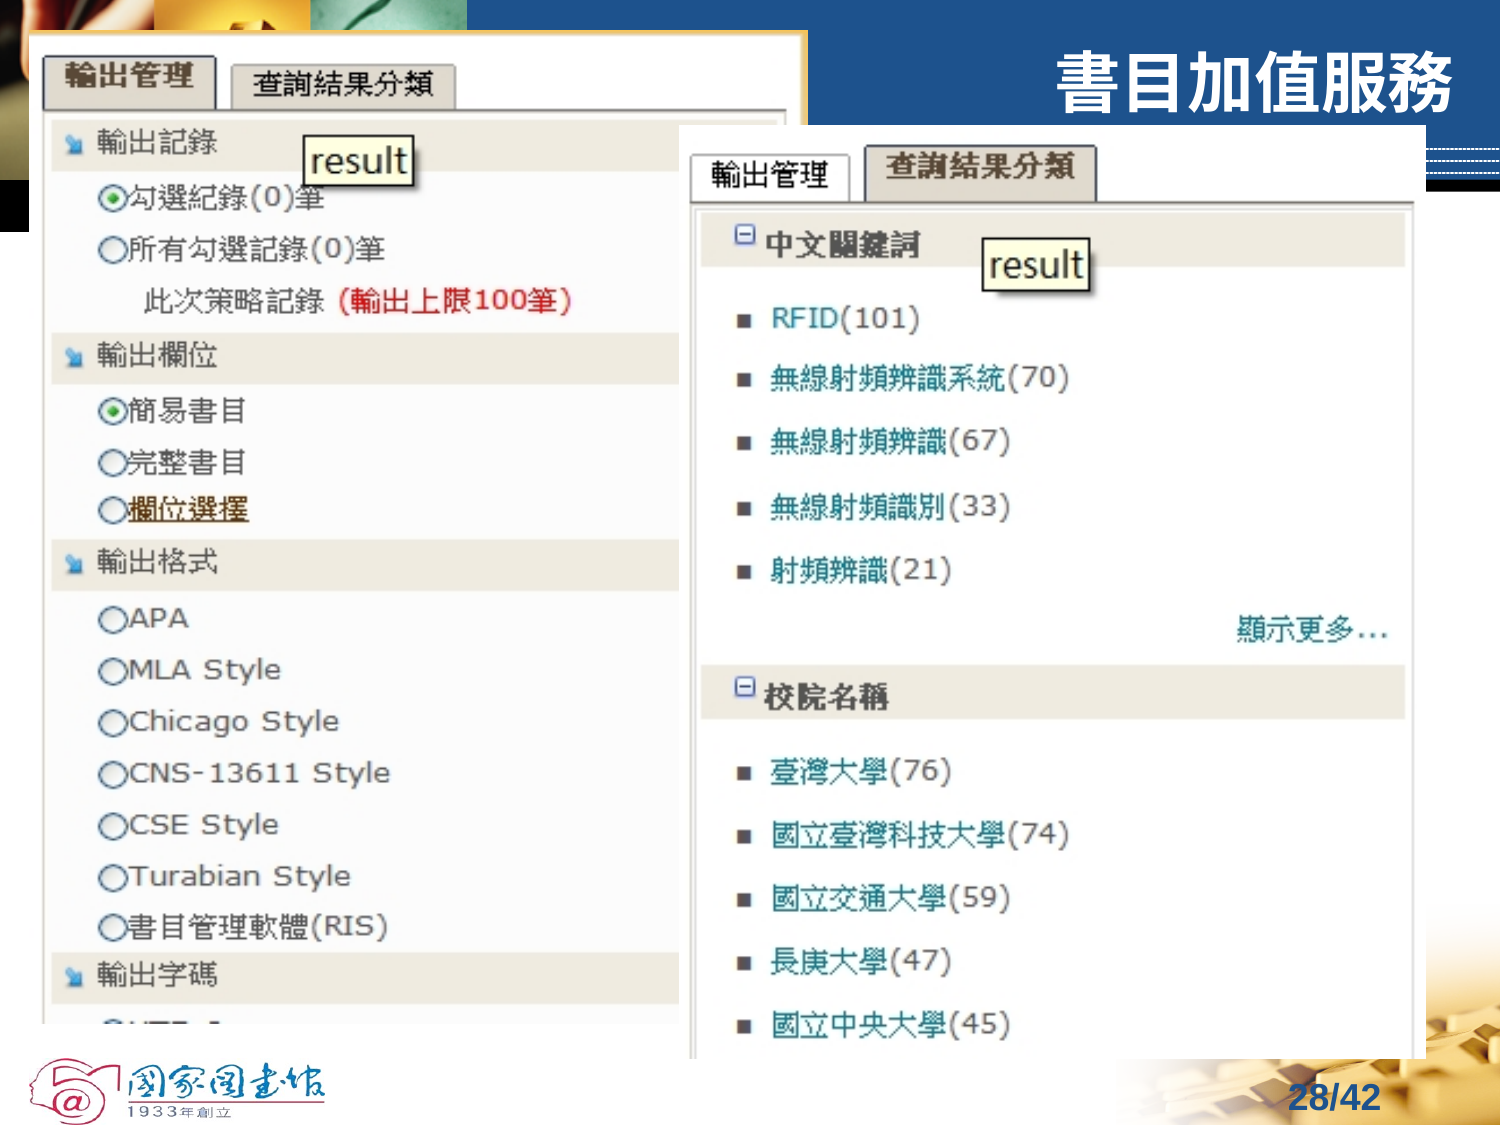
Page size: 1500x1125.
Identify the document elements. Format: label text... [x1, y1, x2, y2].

picture [29, 30, 1426, 1059]
picture [29, 1058, 325, 1125]
title 書目加值服務 [469, 24, 1470, 138]
